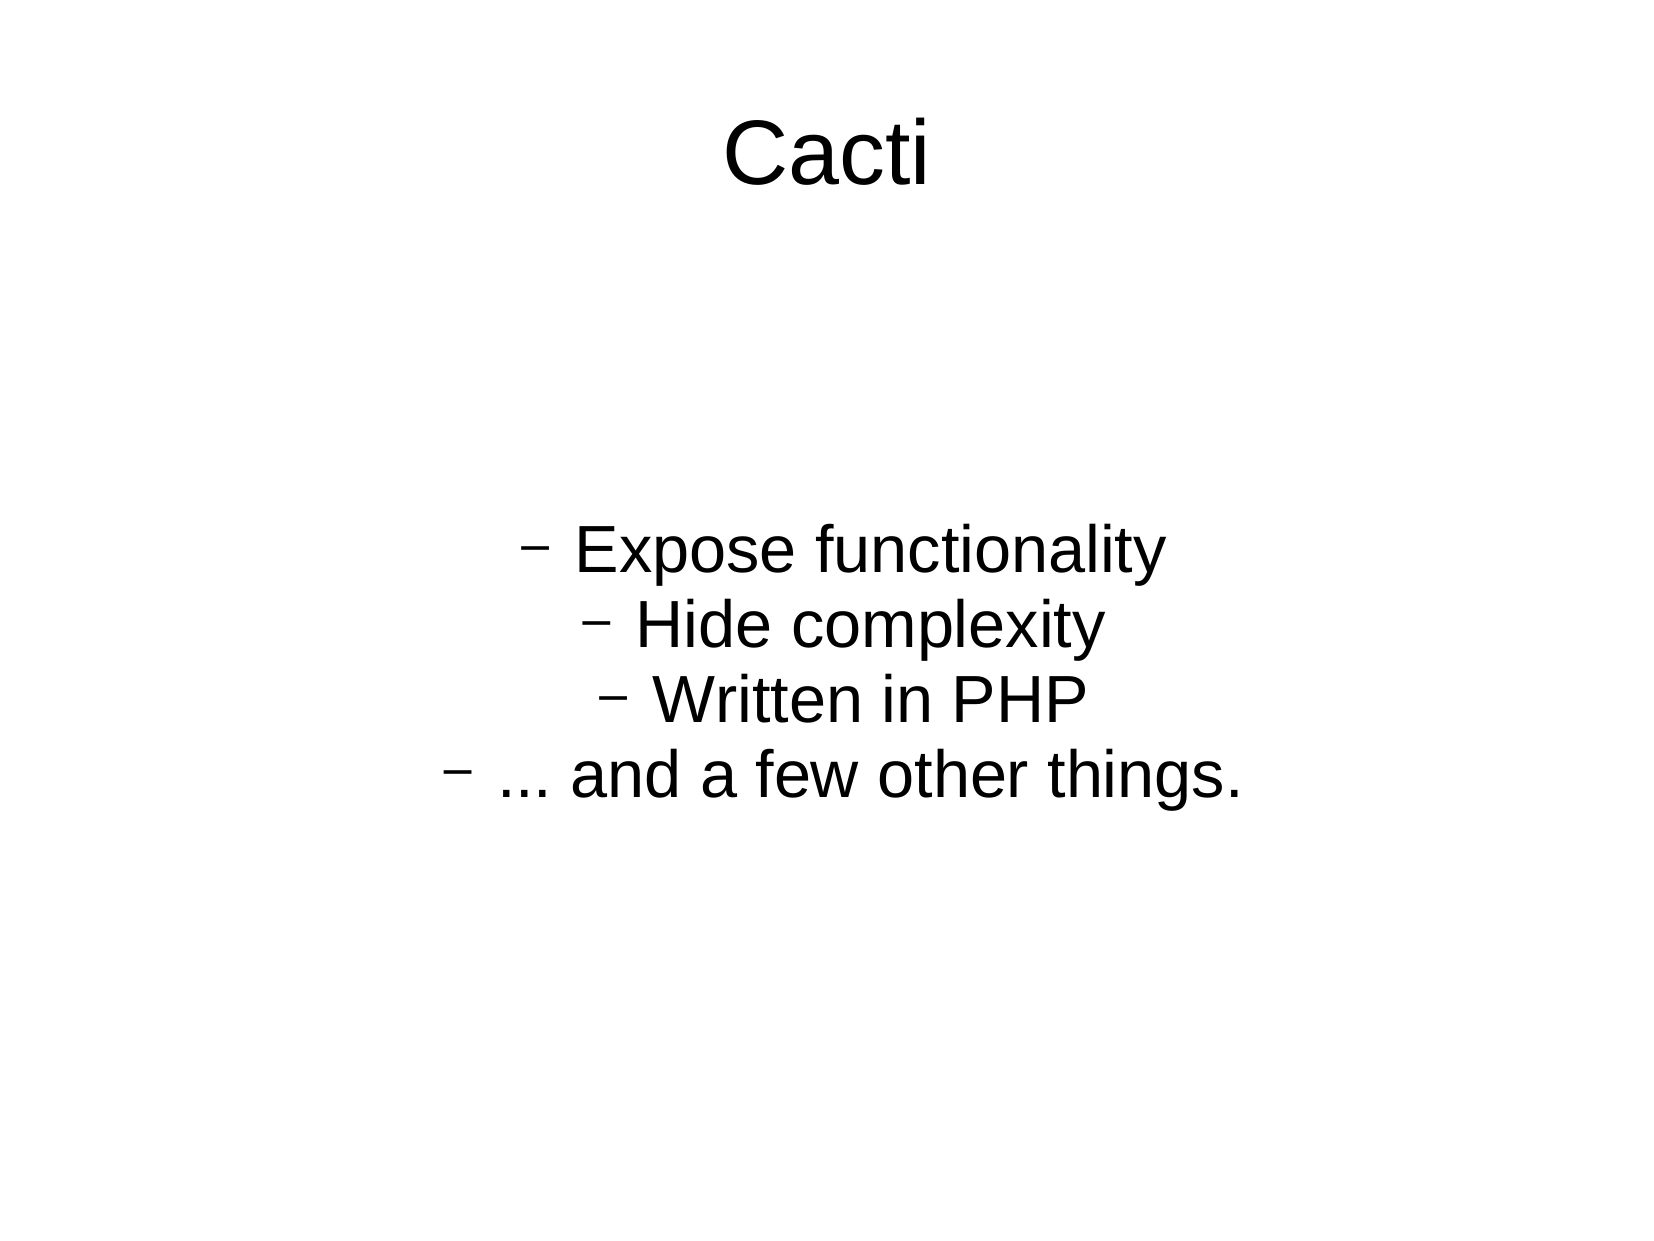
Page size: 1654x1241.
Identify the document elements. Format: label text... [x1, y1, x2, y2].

subtitle Expose functionality Hide complexity Written in PHP ... and a few other things. [82, 290, 1571, 1034]
title Cacti [82, 49, 1571, 257]
